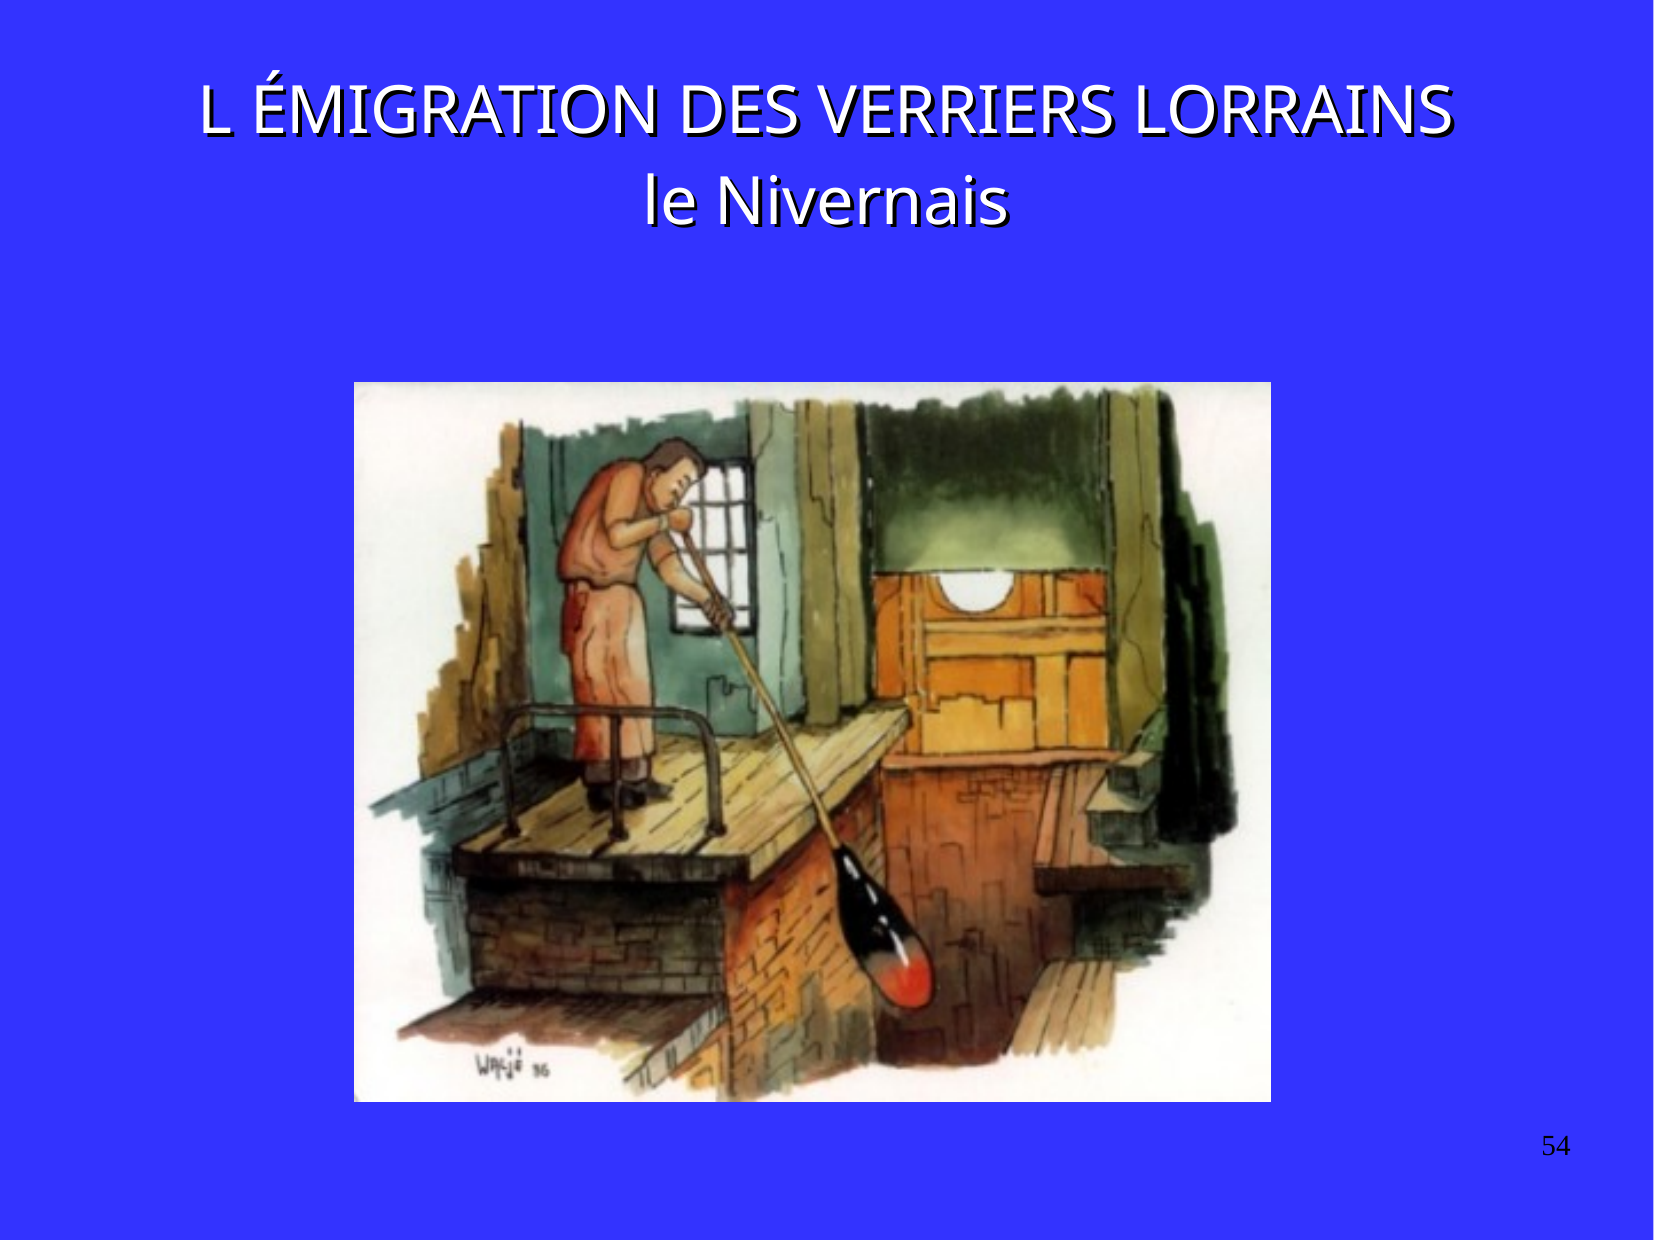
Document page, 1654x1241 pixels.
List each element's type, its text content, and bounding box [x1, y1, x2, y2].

title L ÉMIGRATION DES VERRIERS LORRAINS le Nivernais [82, 49, 1571, 257]
picture [354, 382, 1271, 1102]
